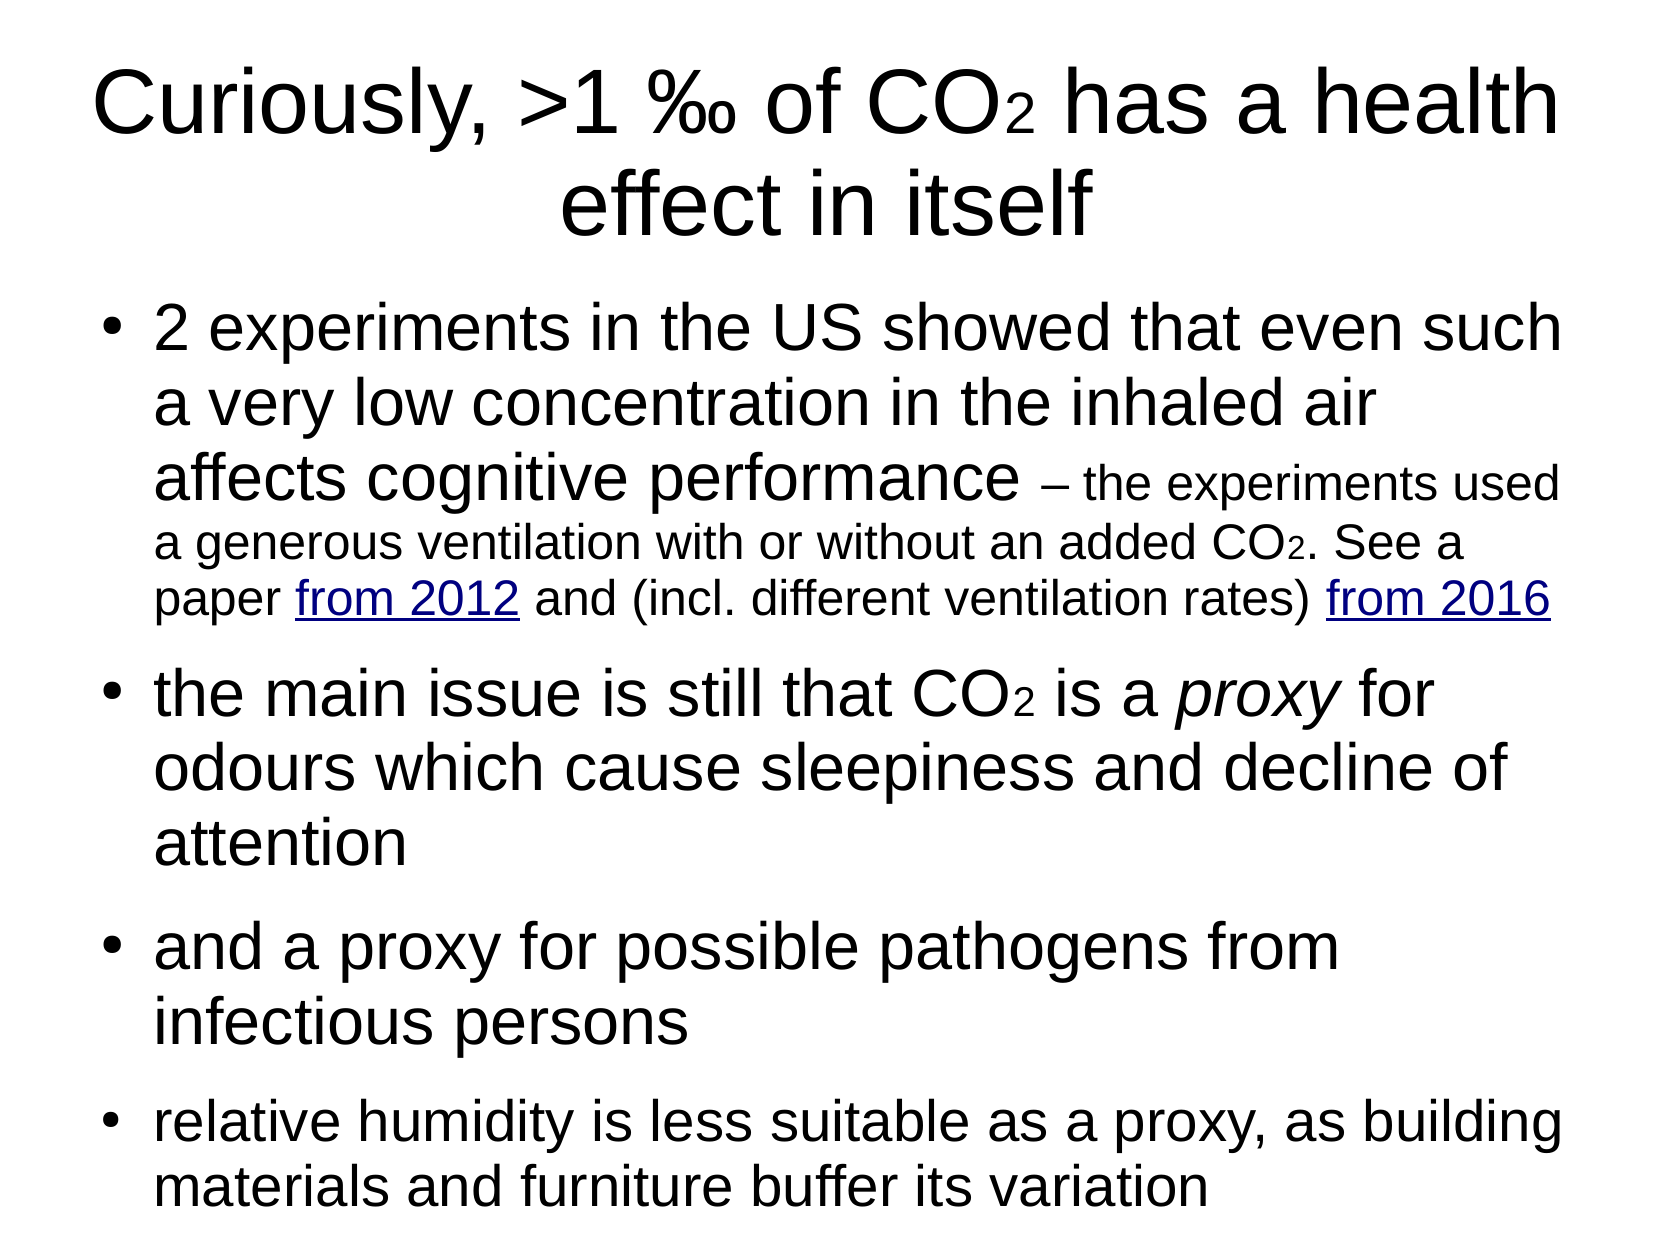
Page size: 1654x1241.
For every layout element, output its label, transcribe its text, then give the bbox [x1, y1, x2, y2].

list 2 experiments in the US showed that even such a very low concentration in the inhaled air affects cognitive performance – the experiments used a generous ventilation with or without an added CO2. See a paper from 2012 and (incl. different ventilation rates) from 2016 the main issue is still that CO2 is a proxy for odours which cause sleepiness and decline of attention and a proxy for possible pathogens from infectious persons relative humidity is less suitable as a proxy, as building materials and furniture buffer its variation [82, 290, 1571, 1238]
title Curiously, >1 ‰ of CO2 has a health effect in itself [82, 49, 1571, 257]
